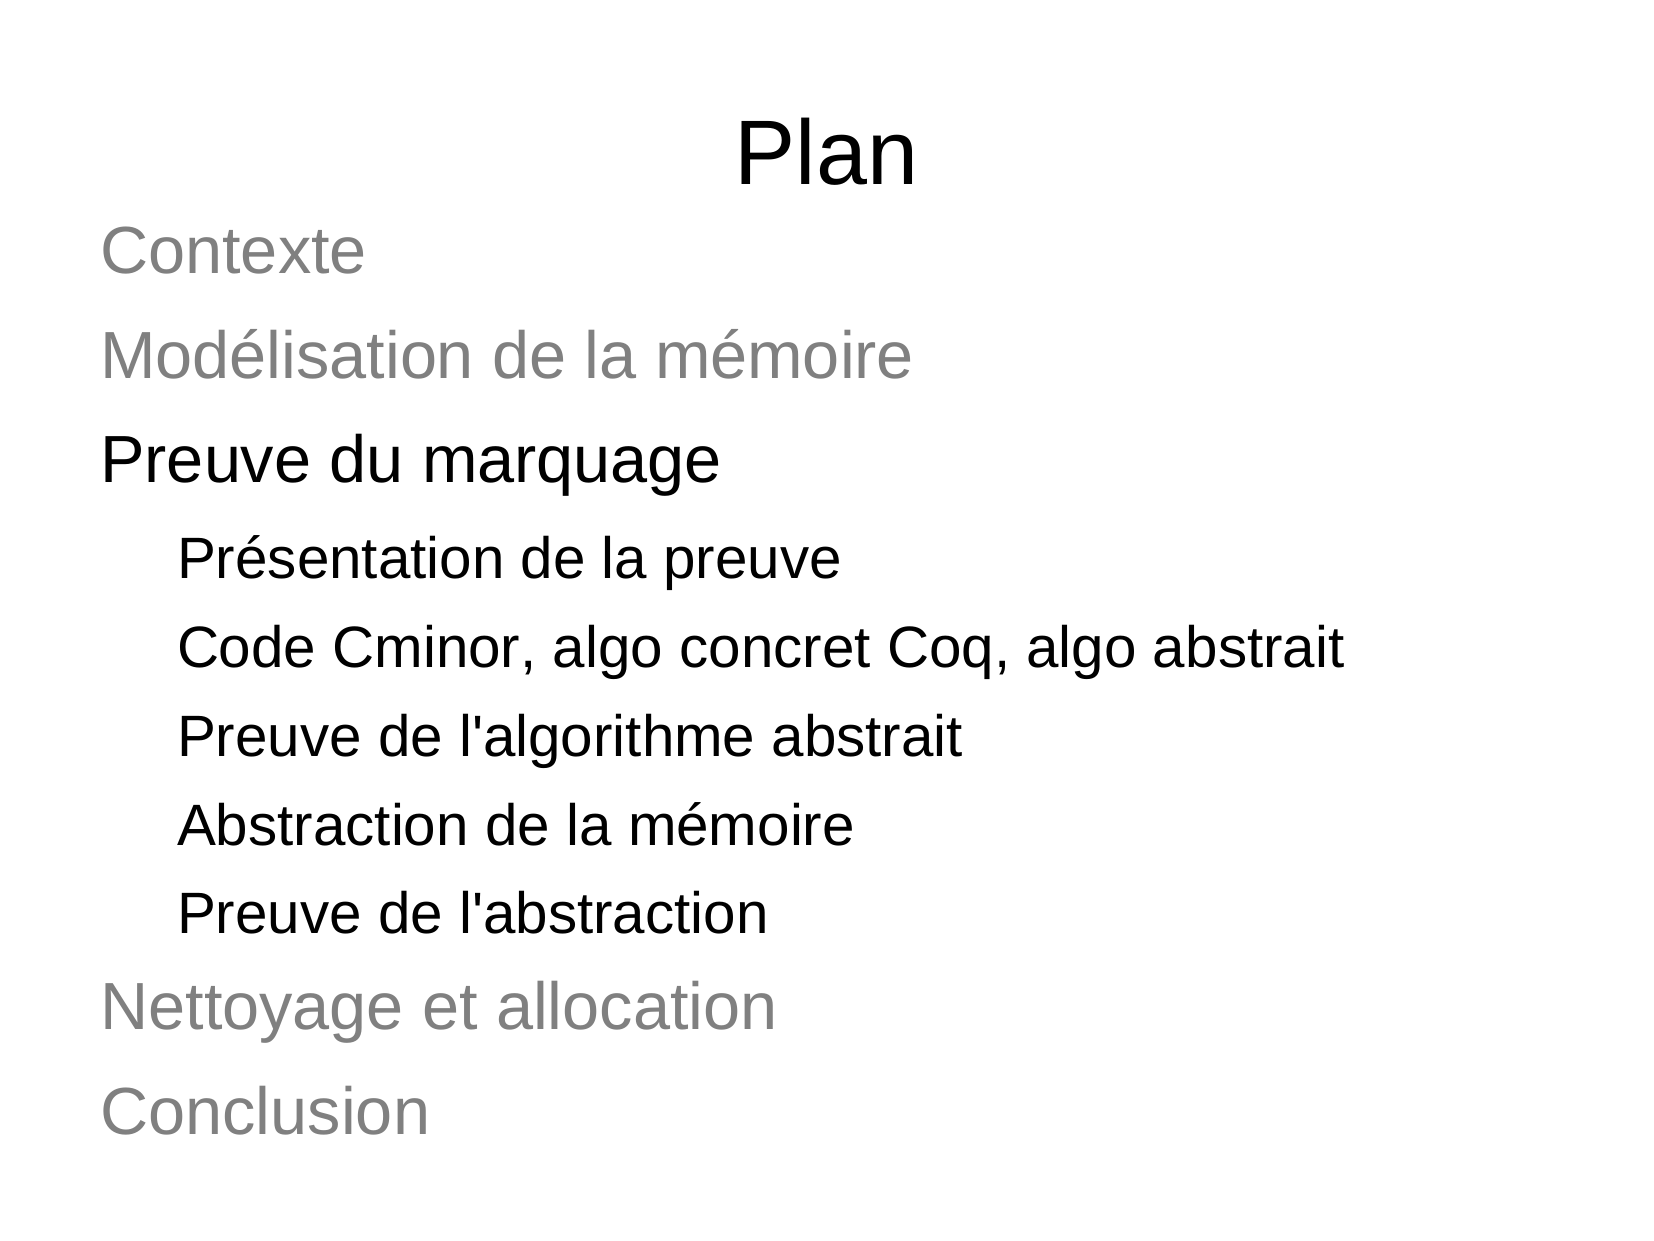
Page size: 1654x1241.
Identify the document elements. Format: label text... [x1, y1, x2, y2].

list Contexte Modélisation de la mémoire Preuve du marquage Présentation de la preuve Code Cminor, algo concret Coq, algo abstrait Preuve de l'algorithme abstrait Abstraction de la mémoire Preuve de l'abstraction Nettoyage et allocation Conclusion [82, 213, 1571, 1228]
title Plan [82, 56, 1571, 213]
